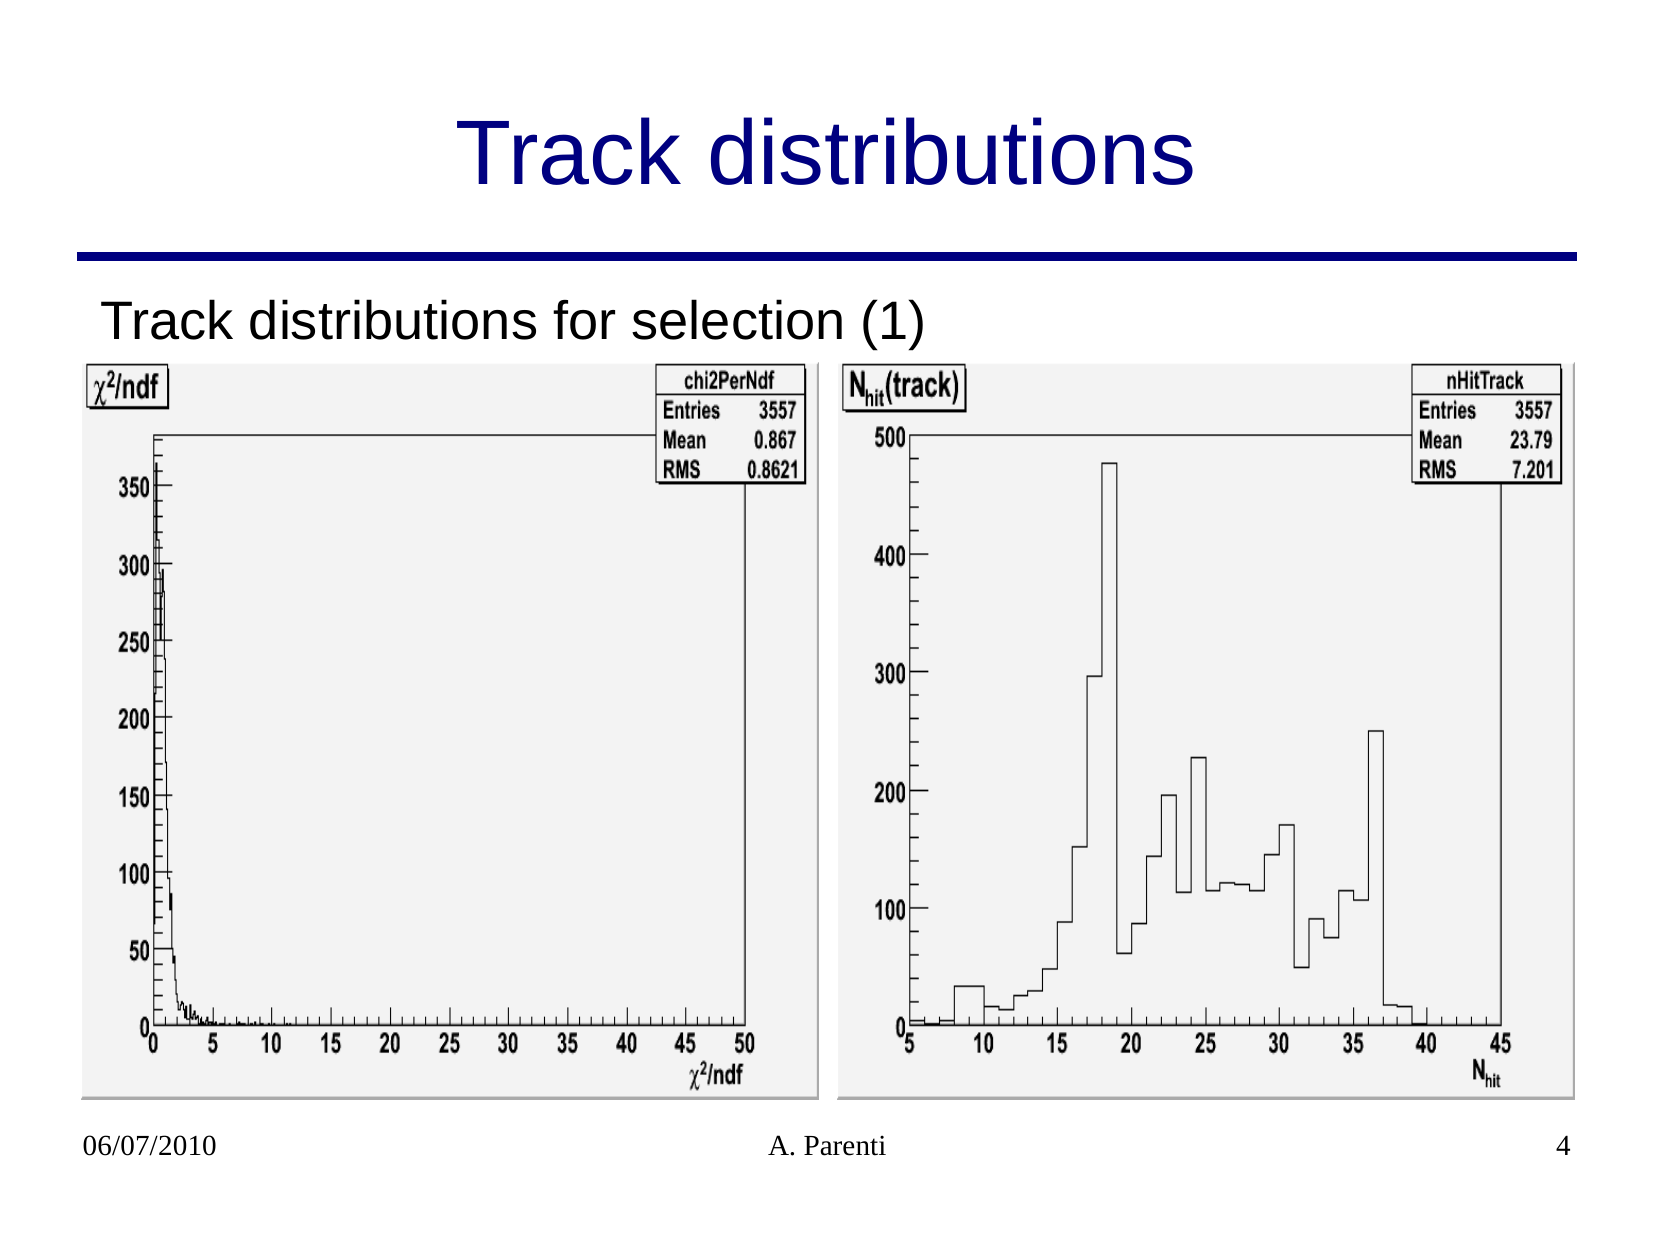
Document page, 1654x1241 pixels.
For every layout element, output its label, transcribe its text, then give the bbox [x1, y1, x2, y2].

picture [80, 361, 819, 1100]
title Track distributions [82, 56, 1571, 250]
picture [836, 361, 1575, 1100]
list Track distributions for selection (1) [82, 290, 1571, 1094]
